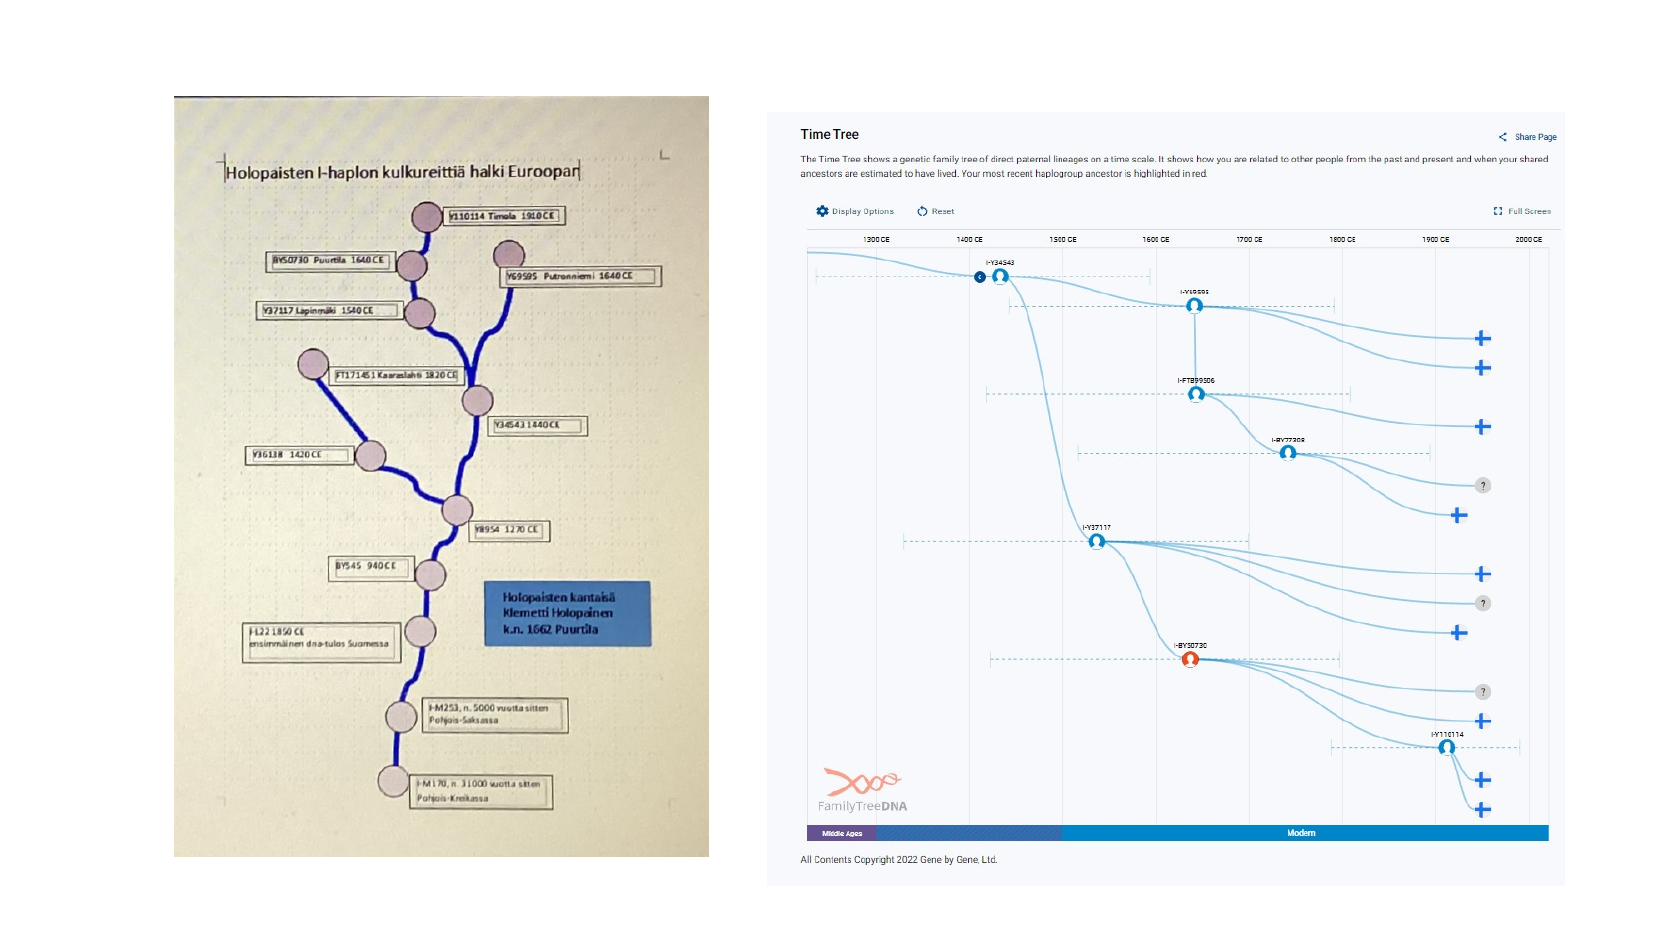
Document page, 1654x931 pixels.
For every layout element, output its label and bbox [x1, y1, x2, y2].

picture [767, 112, 1565, 886]
picture [174, 96, 709, 857]
